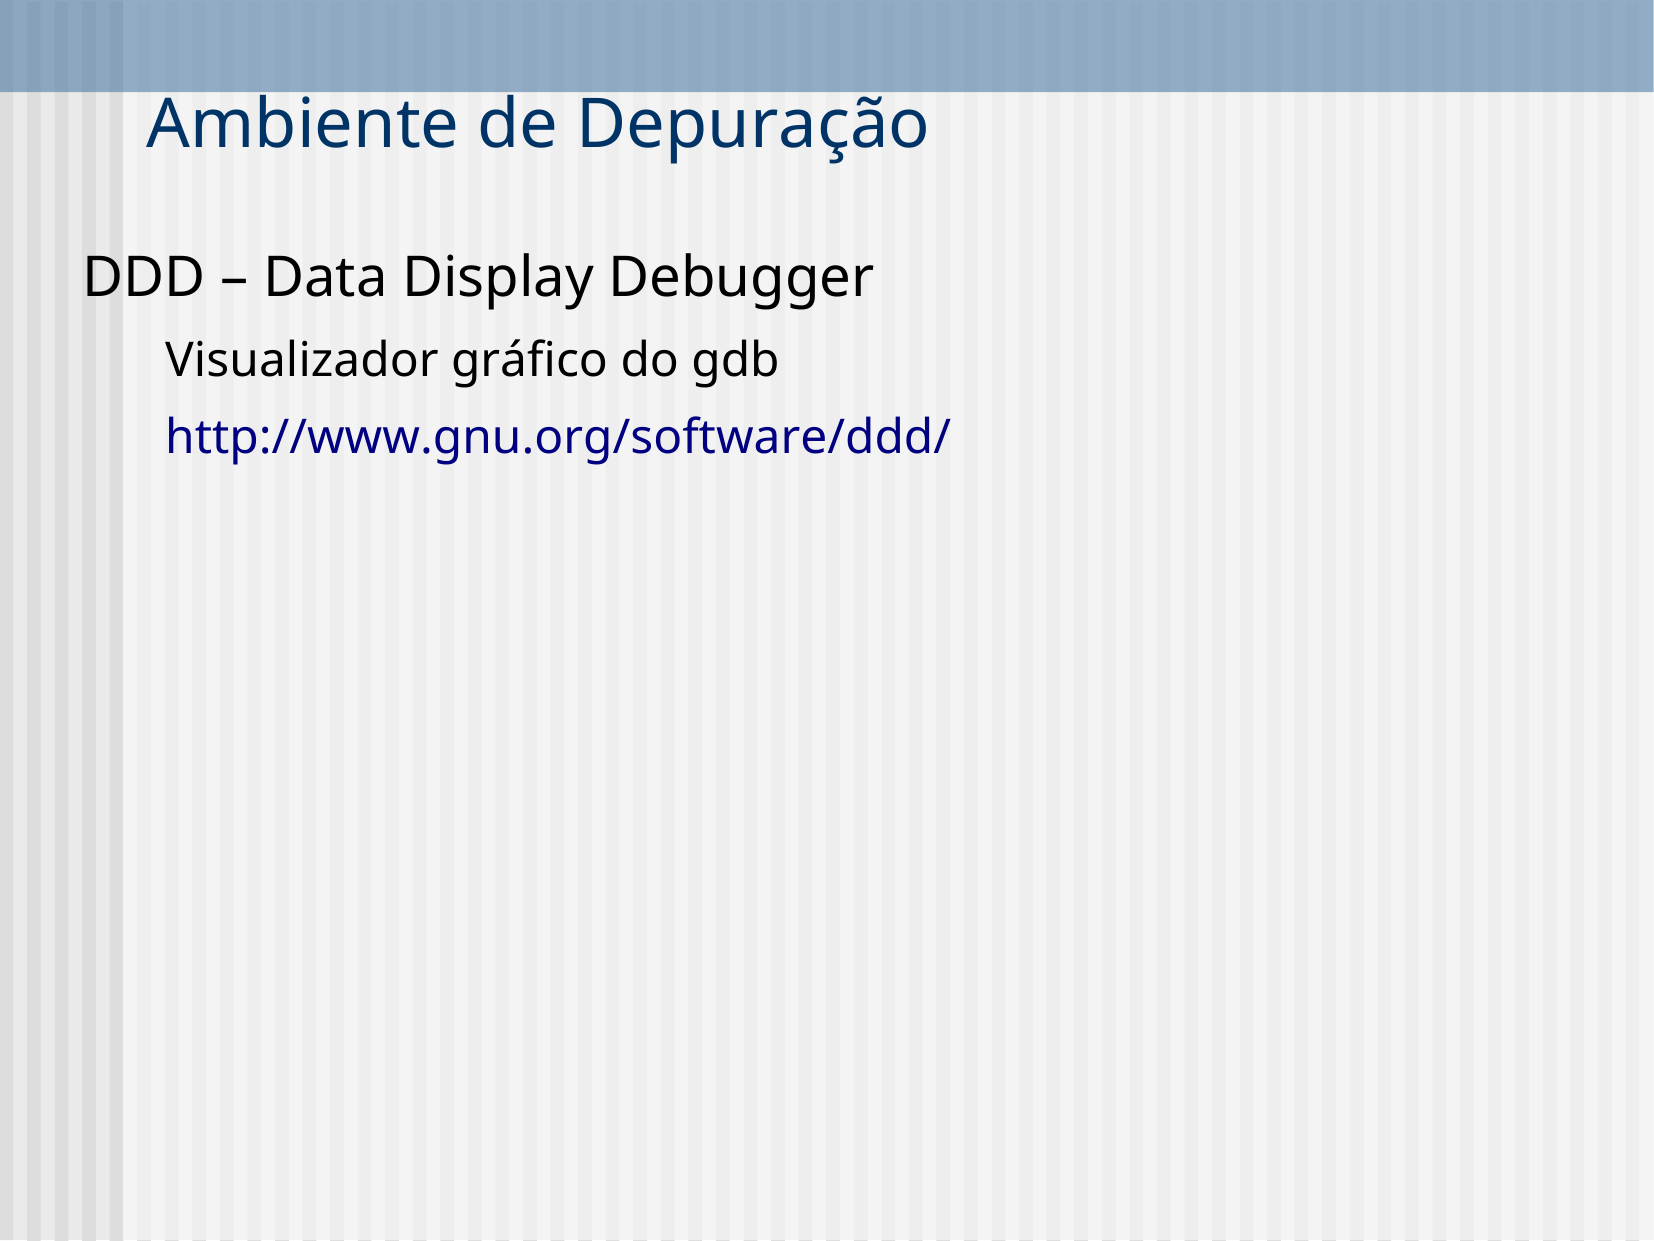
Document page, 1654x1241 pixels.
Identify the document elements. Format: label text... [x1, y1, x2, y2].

title Ambiente de Depuração [146, 36, 1536, 204]
list DDD – Data Display Debugger Visualizador gráfico do gdb http://www.gnu.org/software/ddd/ [82, 236, 1571, 1094]
